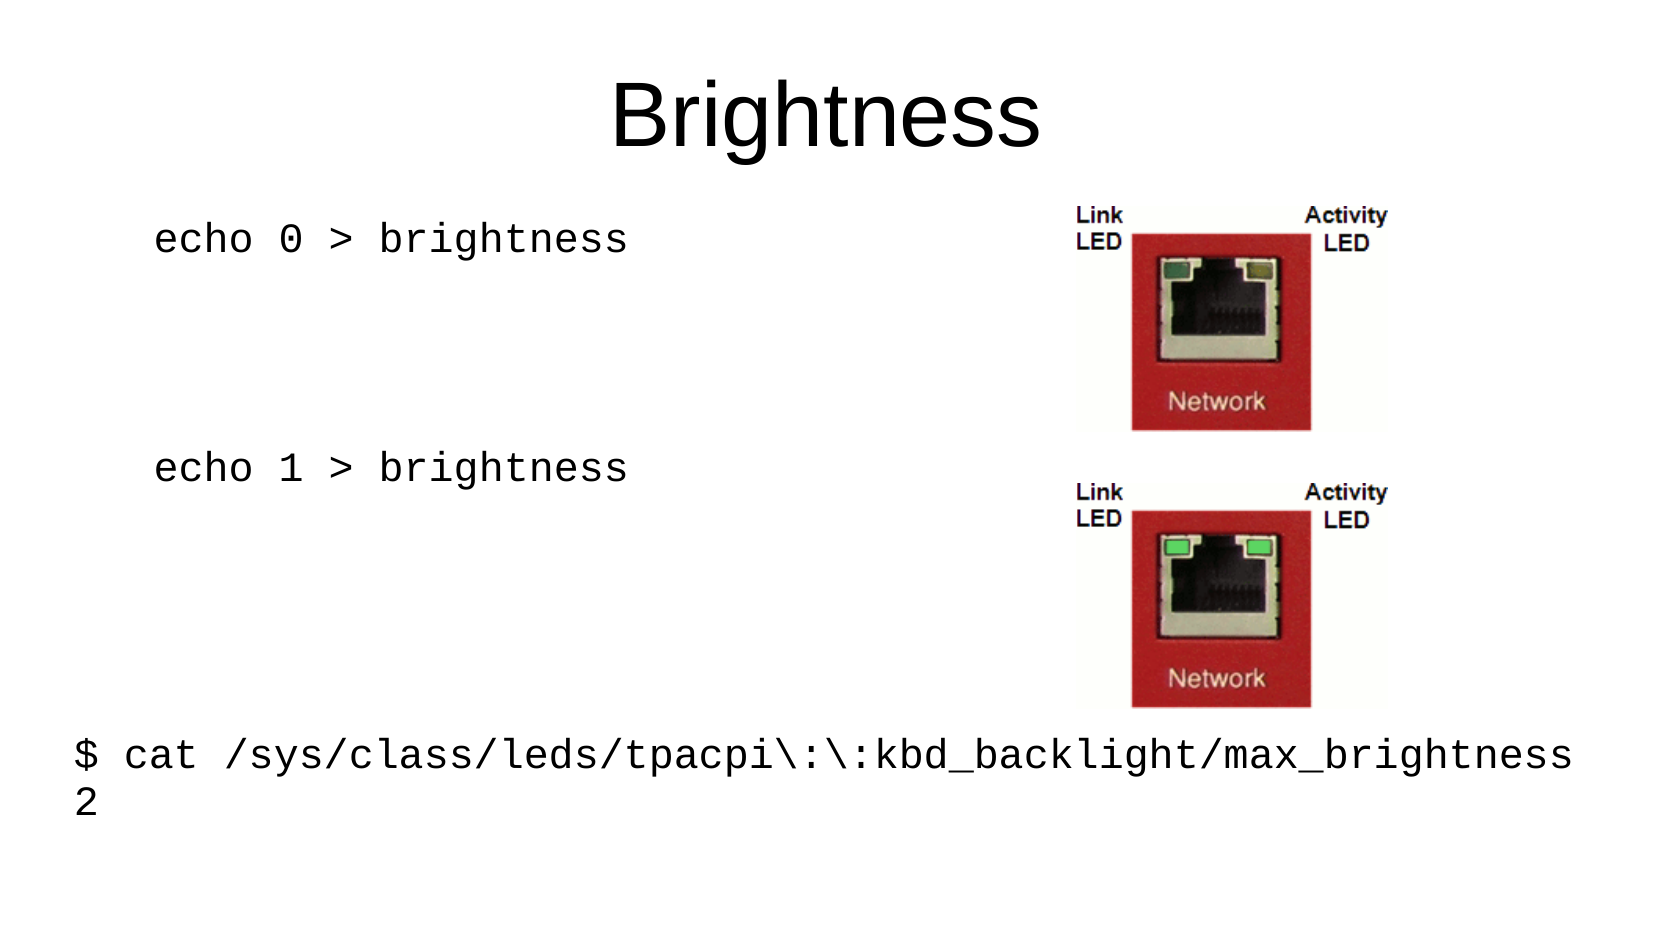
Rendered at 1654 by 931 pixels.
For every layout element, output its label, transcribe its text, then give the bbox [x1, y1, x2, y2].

text_box $ cat /sys/class/leds/tpacpi\:\:kbd_backlight/max_brightness 2 [59, 726, 1625, 931]
picture [1076, 483, 1388, 709]
list echo 0 > brightness echo 1 > brightness [82, 217, 1034, 726]
picture [1076, 206, 1388, 432]
title Brightness [82, 37, 1571, 193]
